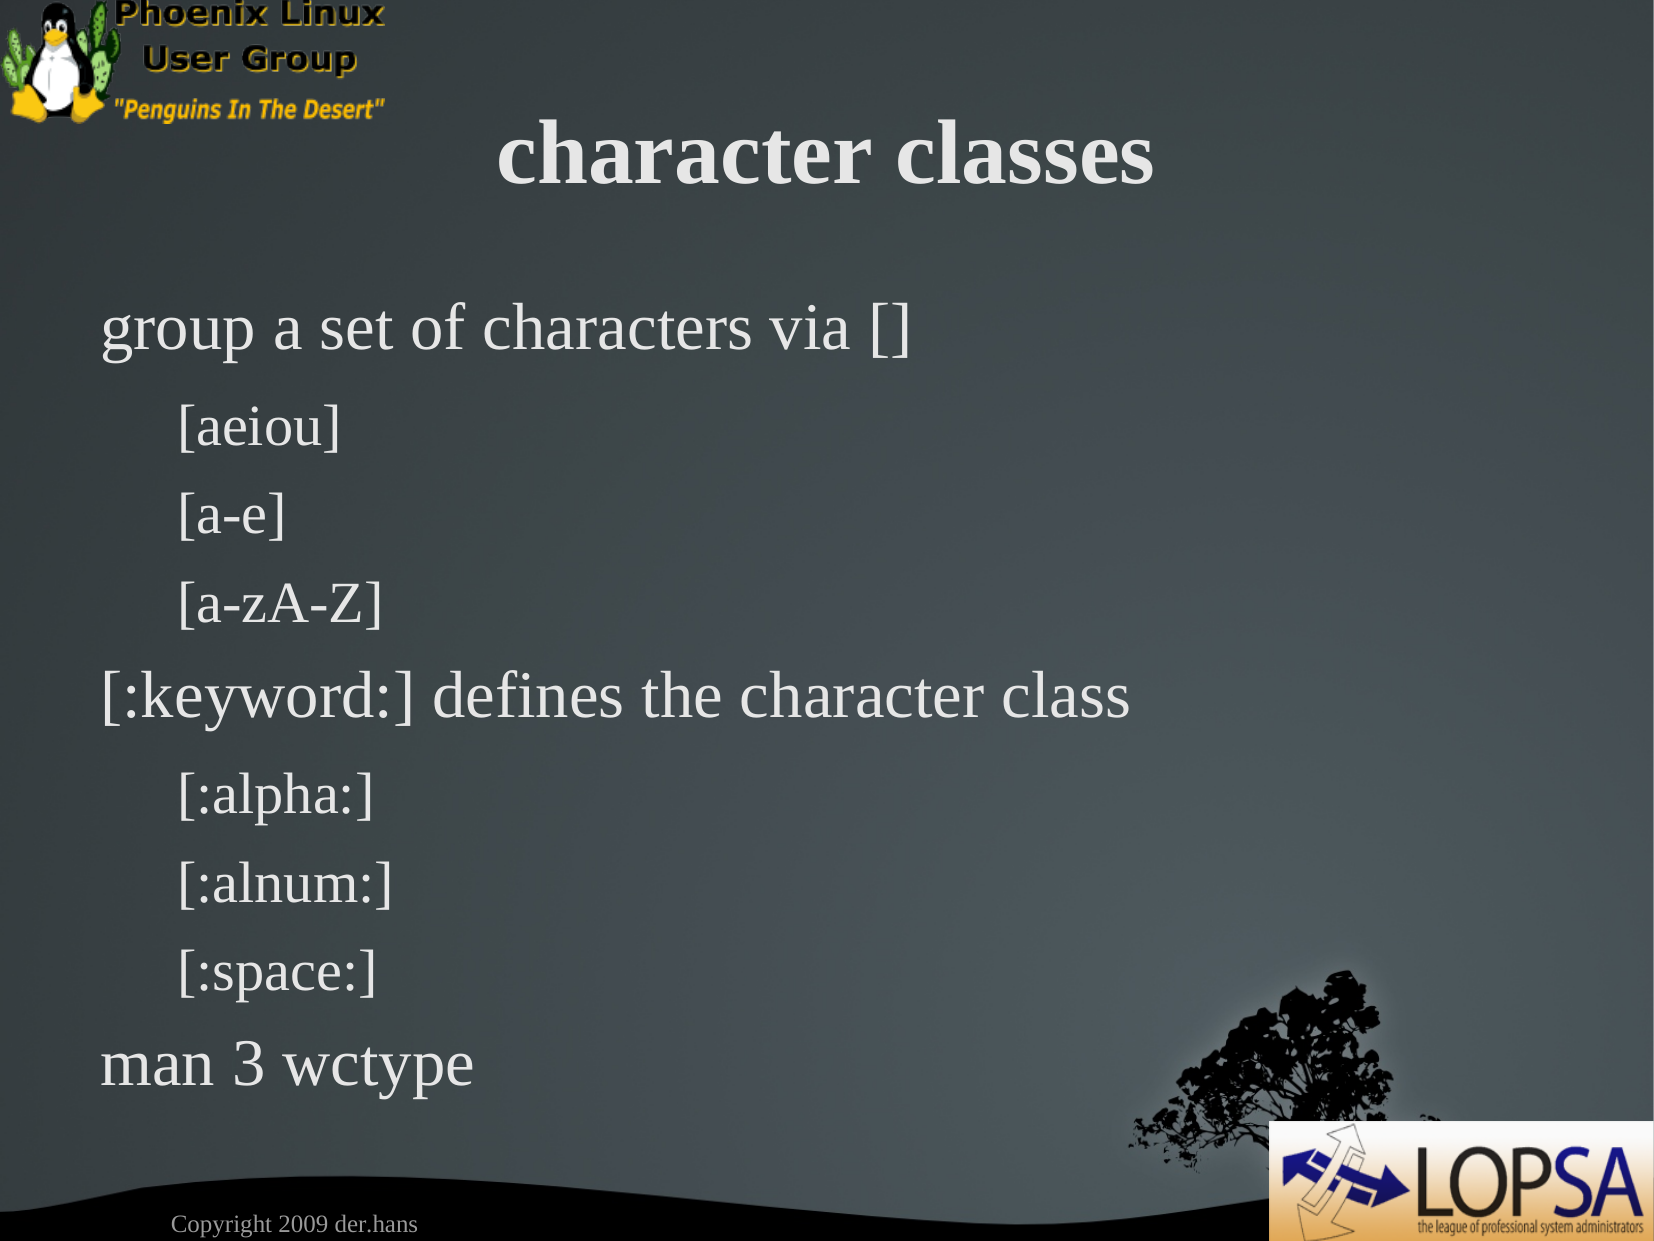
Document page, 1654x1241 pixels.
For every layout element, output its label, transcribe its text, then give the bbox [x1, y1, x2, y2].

title character classes [82, 49, 1571, 257]
picture [0, 0, 1654, 1241]
list group a set of characters via [] [aeiou] [a-e] [a-zA-Z] [:keyword:] defines the character class [:alpha:] [:alnum:] [:space:] man 3 wctype [82, 290, 1571, 1157]
